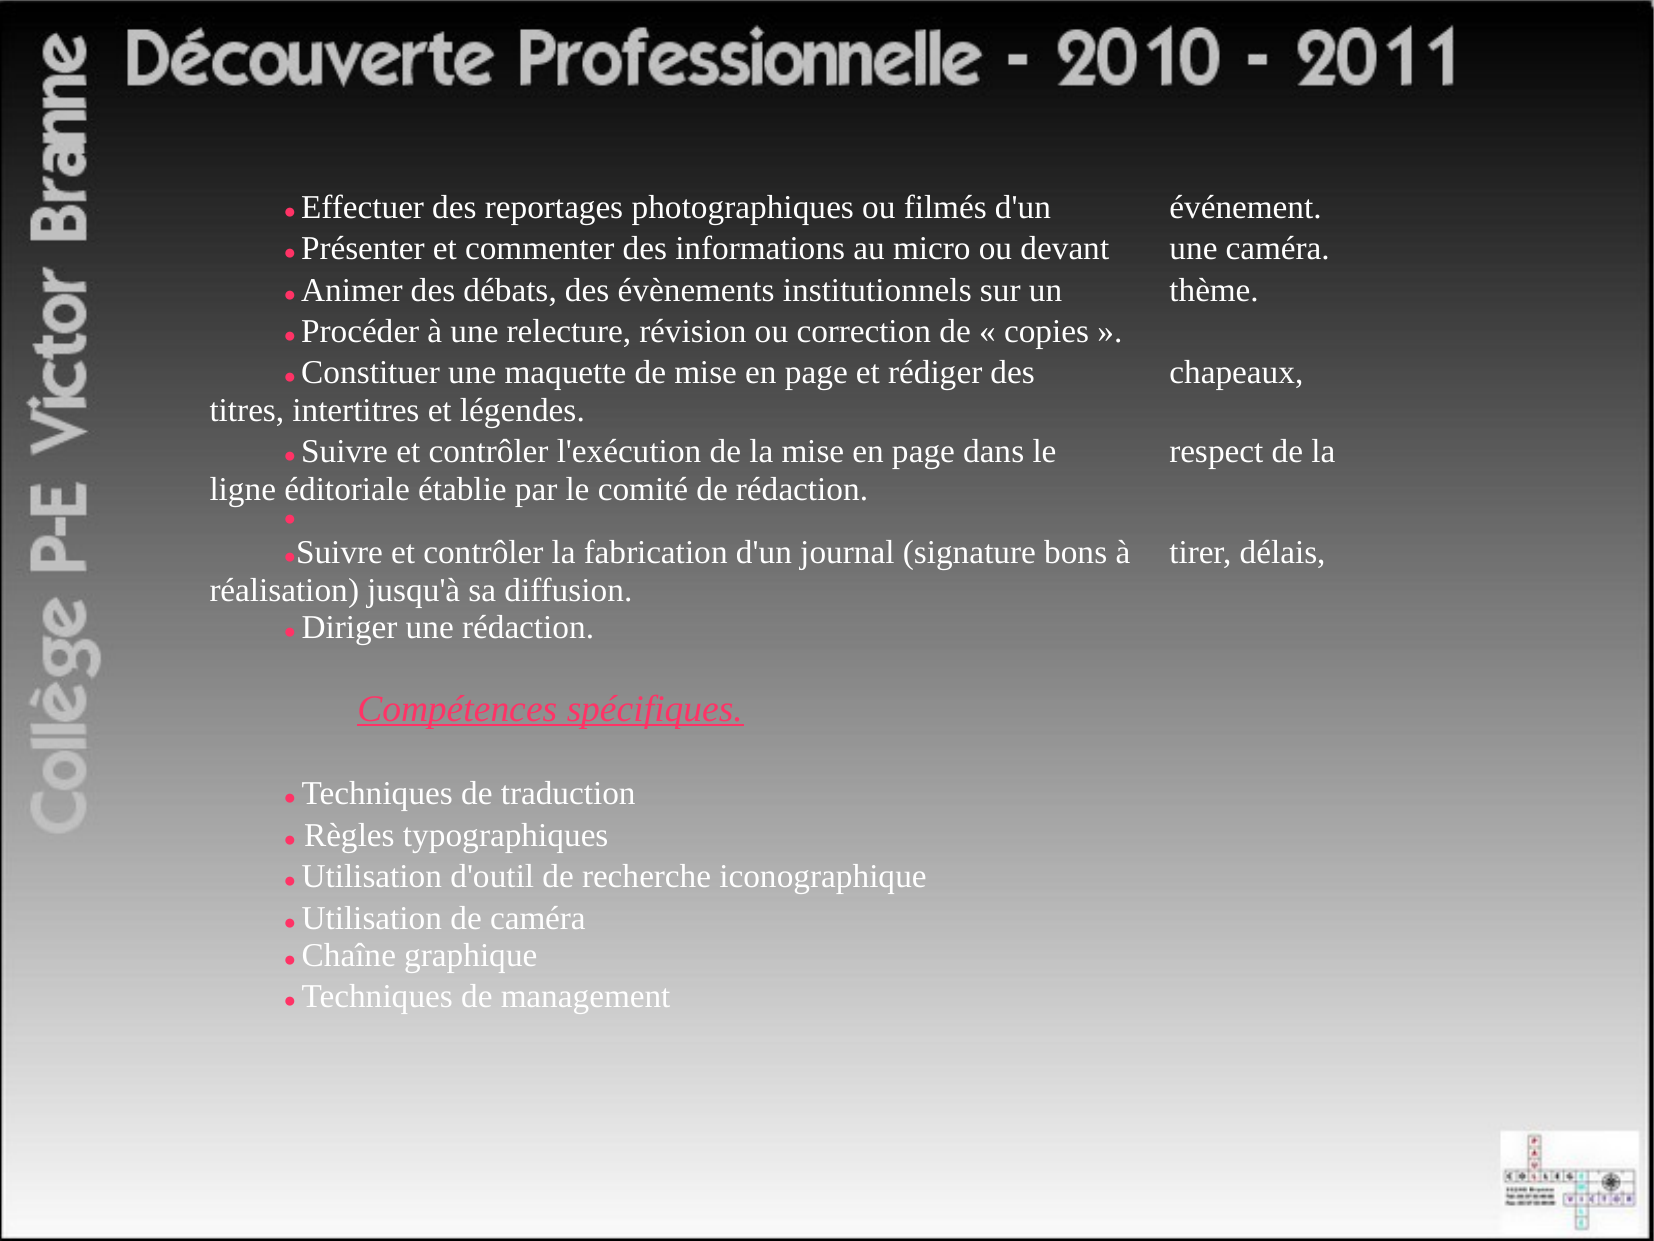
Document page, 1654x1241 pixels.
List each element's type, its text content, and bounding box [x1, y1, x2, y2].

picture [0, 0, 1654, 1241]
text_box ● Effectuer des reportages photographiques ou filmés d'un événement. ● Présenter et commenter des informations au micro ou devant une caméra. ● Animer des débats, des évènements institutionnels sur un thème. ● Procéder à une relecture, révision ou correction de « copies ». ● Constituer une maquette de mise en page et rédiger des chapeaux, titres, intertitres et légendes. ● Suivre et contrôler l'exécution de la mise en page dans le respect de la ligne éditoriale établie par le comité de rédaction. ● ●Suivre et contrôler la fabrication d'un journal (signature bons à tirer, délais, réalisation) jusqu'à sa diffusion. ● Diriger une rédaction. Compétences spécifiques. ● Techniques de traduction ● Règles typographiques ● Utilisation d'outil de recherche iconographique ● Utilisation de caméra ● Chaîne graphique ● Techniques de management [194, 177, 1359, 1241]
